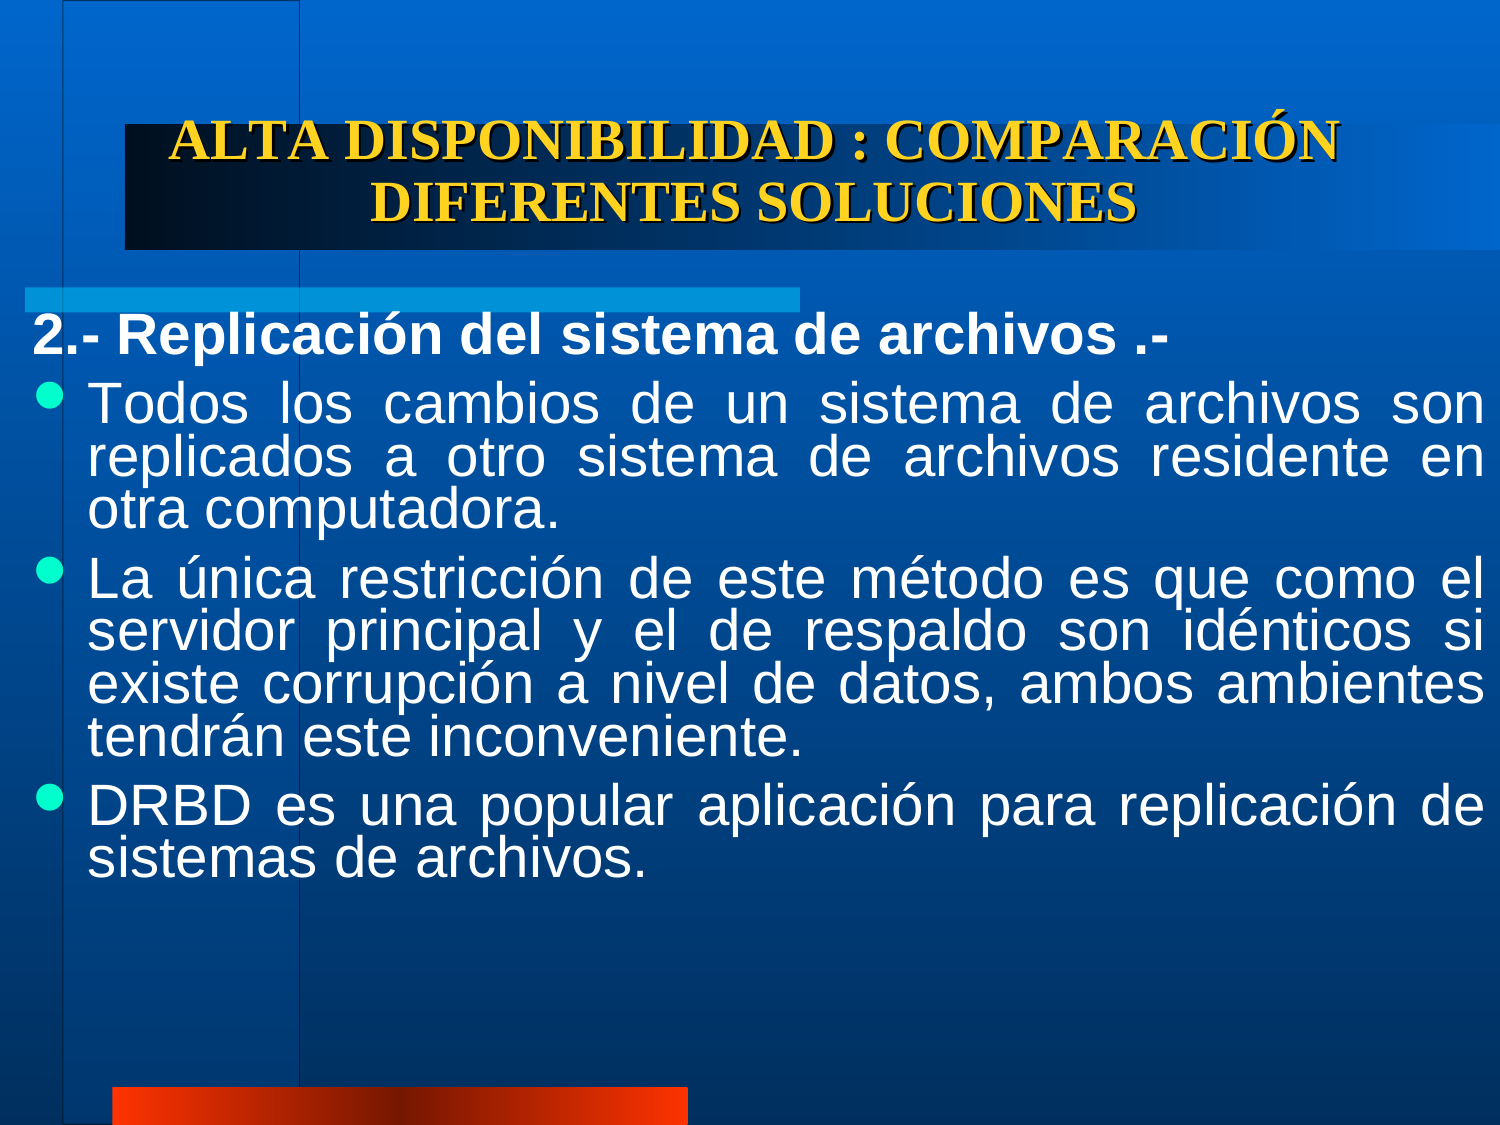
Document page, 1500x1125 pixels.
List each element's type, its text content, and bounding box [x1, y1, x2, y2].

list 2.- Replicación del sistema de archivos .- Todos los cambios de un sistema de archivos son replicados a otro sistema de archivos residente en otra computadora. La única restricción de este método es que como el servidor principal y el de respaldo son idénticos si existe corrupción a nivel de datos, ambos ambientes tendrán este inconveniente. DRBD es una popular aplicación para replicación de sistemas de archivos. [17, 304, 1500, 1125]
title ALTA DISPONIBILIDAD : COMPARACIÓN DIFERENTES SOLUCIONES [13, 78, 1495, 266]
